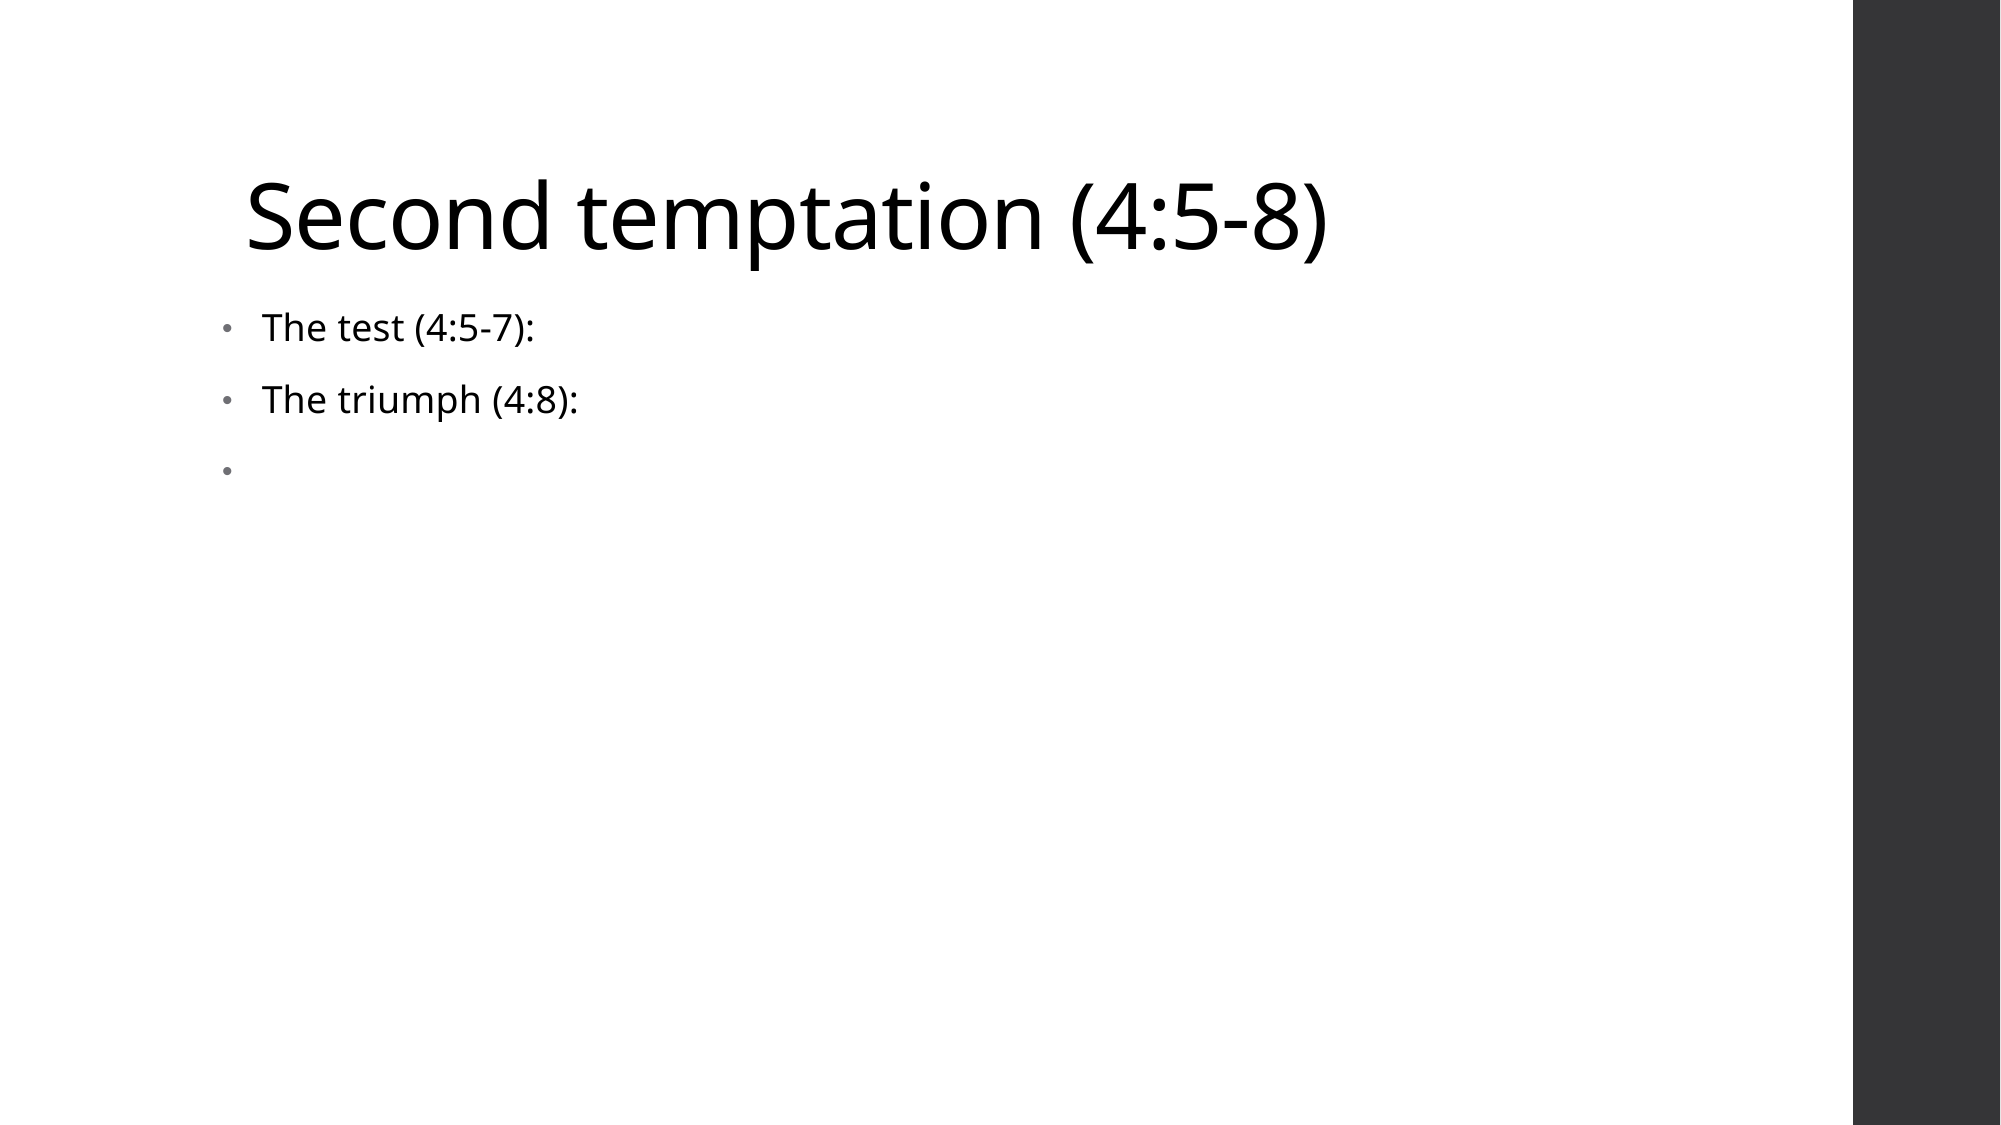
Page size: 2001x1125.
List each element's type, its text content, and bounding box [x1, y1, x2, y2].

list The test (4:5-7): The triumph (4:8): [206, 299, 1617, 1014]
title Second temptation (4:5-8) [206, 60, 1797, 278]
